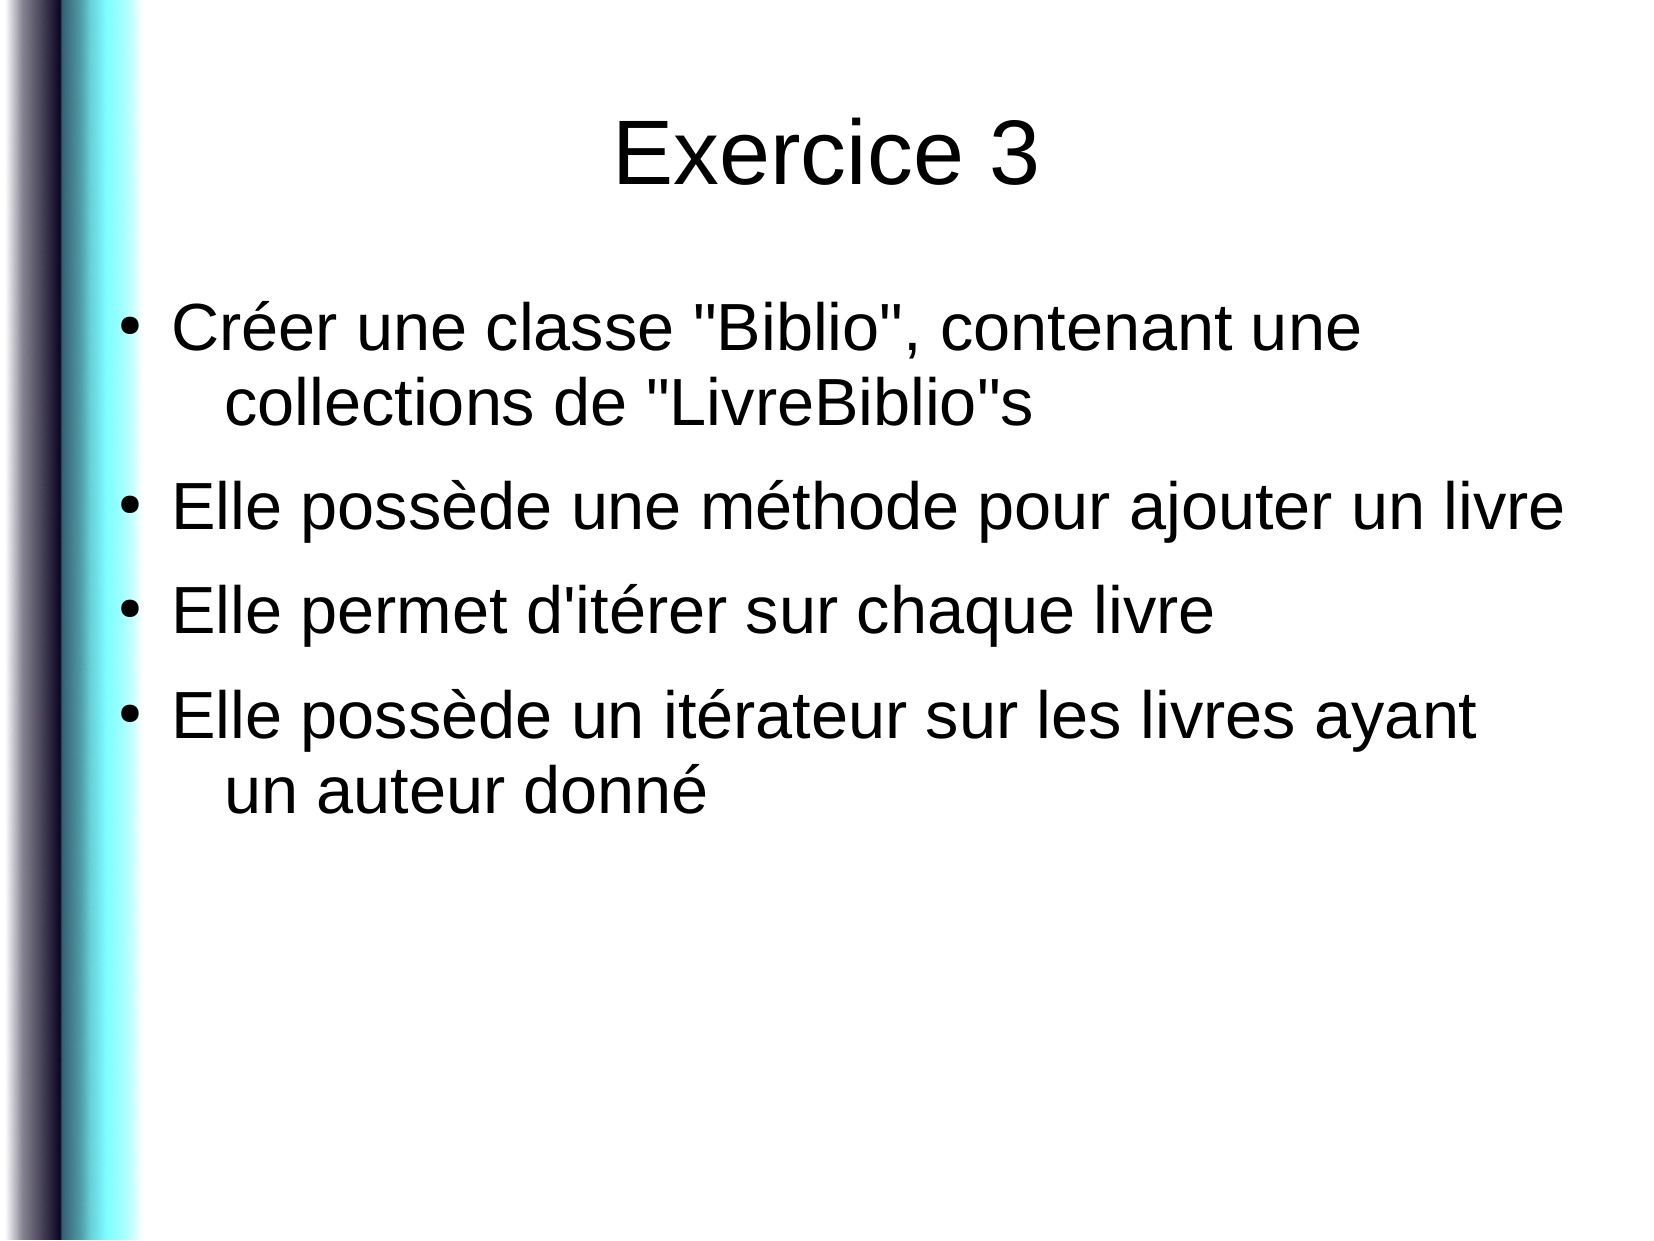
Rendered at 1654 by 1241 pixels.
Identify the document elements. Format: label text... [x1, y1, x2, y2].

list Créer une classe "Biblio", contenant une collections de "LivreBiblio"s Elle possède une méthode pour ajouter un livre Elle permet d'itérer sur chaque livre Elle possède un itérateur sur les livres ayant un auteur donné [82, 290, 1571, 1109]
title Exercice 3 [82, 49, 1571, 257]
picture [0, 0, 1654, 1240]
